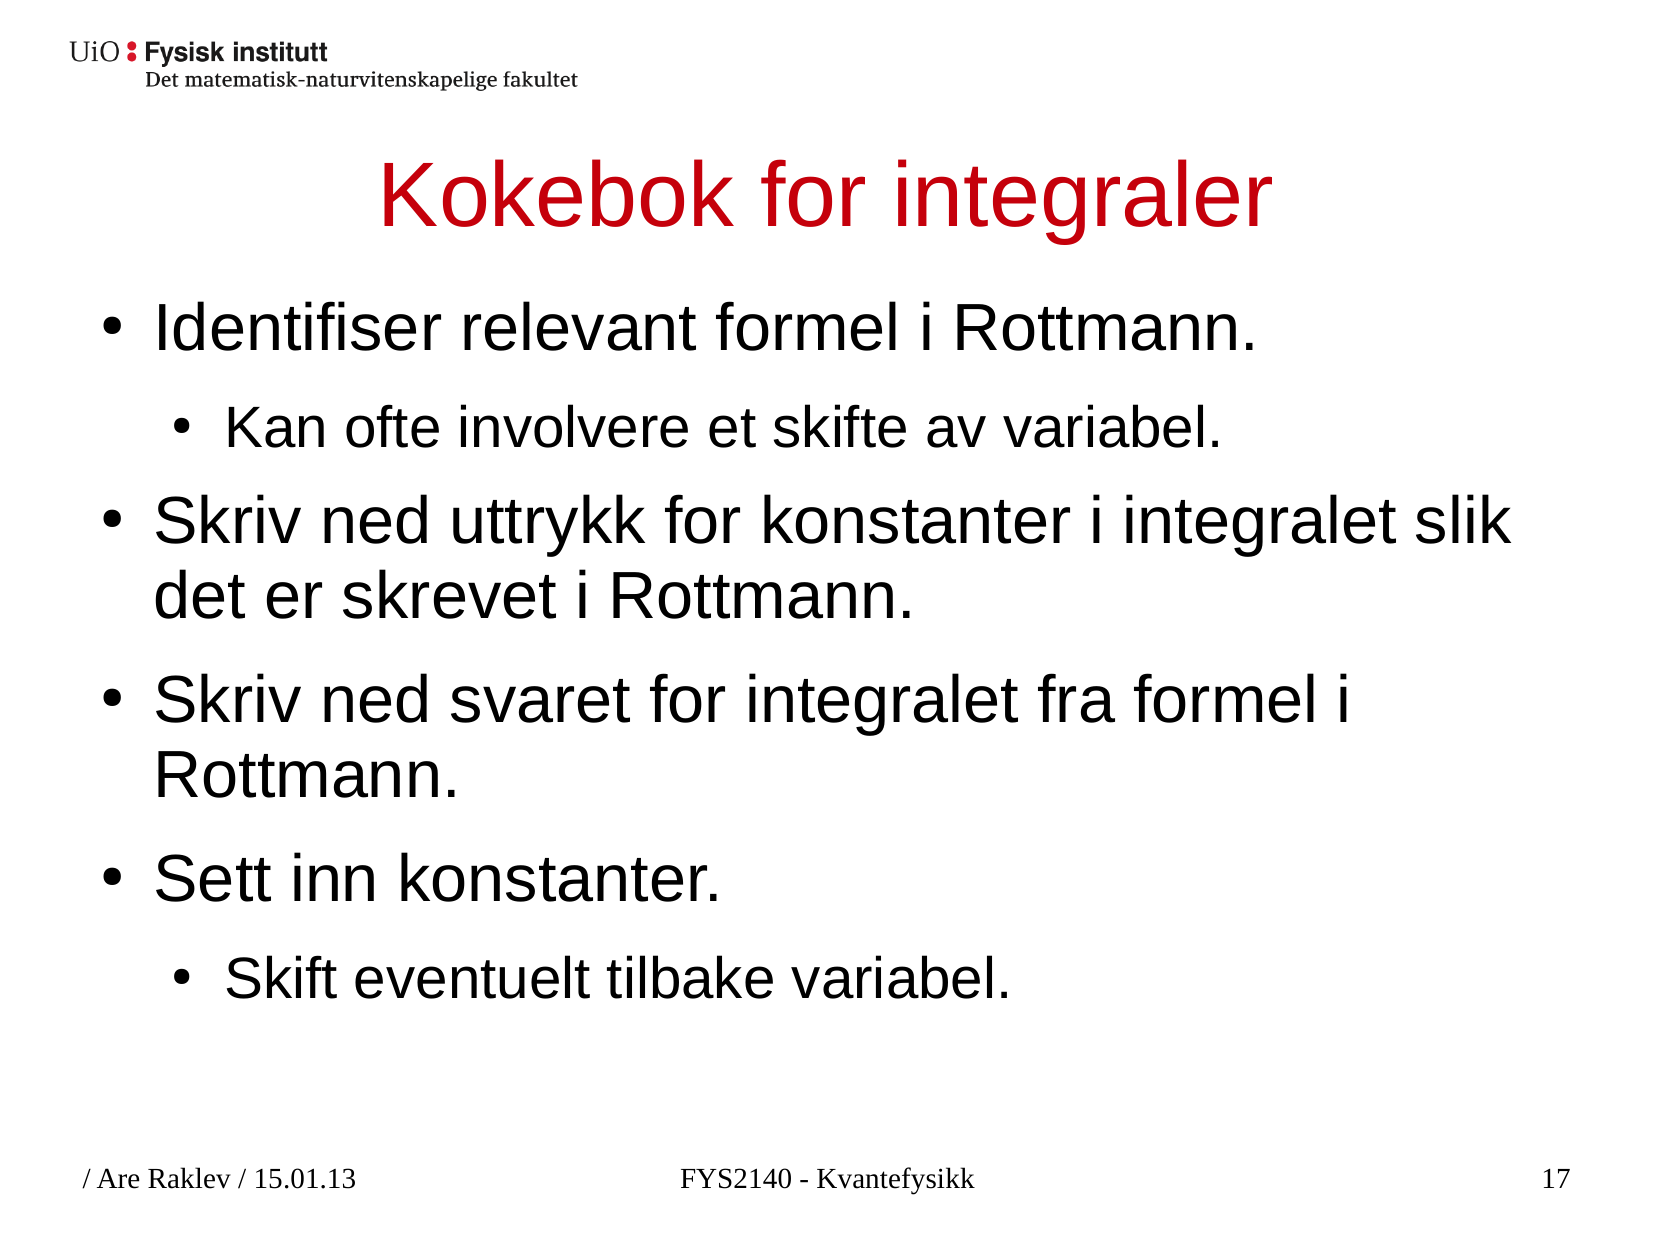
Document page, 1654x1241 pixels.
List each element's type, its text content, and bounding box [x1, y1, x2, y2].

title Kokebok for integraler [82, 90, 1571, 290]
picture [68, 37, 581, 93]
list Identifiser relevant formel i Rottmann. Kan ofte involvere et skifte av variabel. Skriv ned uttrykk for konstanter i integralet slik det er skrevet i Rottmann. Skriv ned svaret for integralet fra formel i Rottmann. Sett inn konstanter. Skift eventuelt tilbake variabel. [82, 290, 1571, 1094]
